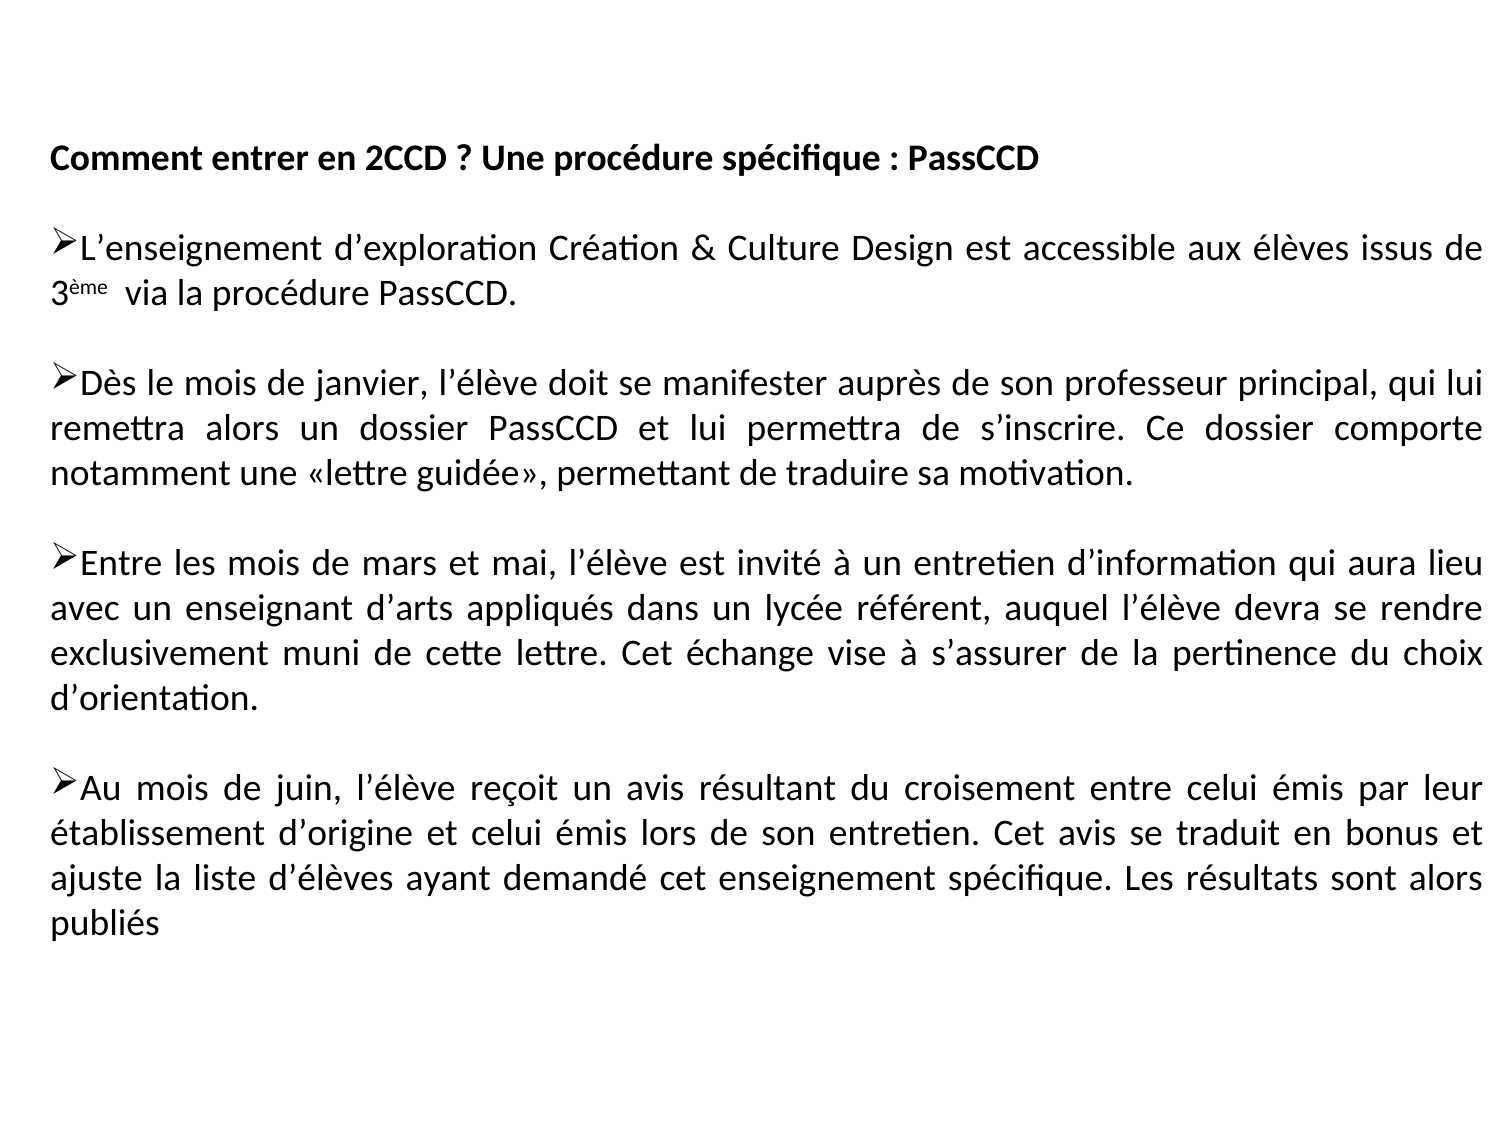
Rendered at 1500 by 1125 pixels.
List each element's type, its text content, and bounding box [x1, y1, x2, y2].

text_box Comment entrer en 2CCD ? Une procédure spécifique : PassCCD L’enseignement d’exploration Création & Culture Design est accessible aux élèves issus de 3ème via la procédure PassCCD. Dès le mois de janvier, l’élève doit se manifester auprès de son professeur principal, qui lui remettra alors un dossier PassCCD et lui permettra de s’inscrire. Ce dossier comporte notamment une «lettre guidée», permettant de traduire sa motivation. Entre les mois de mars et mai, l’élève est invité à un entretien d’information qui aura lieu avec un enseignant d’arts appliqués dans un lycée référent, auquel l’élève devra se rendre exclusivement muni de cette lettre. Cet échange vise à s’assurer de la pertinence du choix d’orientation. Au mois de juin, l’élève reçoit un avis résultant du croisement entre celui émis par leur établissement d’origine et celui émis lors de son entretien. Cet avis se traduit en bonus et ajuste la liste d’élèves ayant demandé cet enseignement spécifique. Les résultats sont alors publiés [35, 125, 1500, 951]
